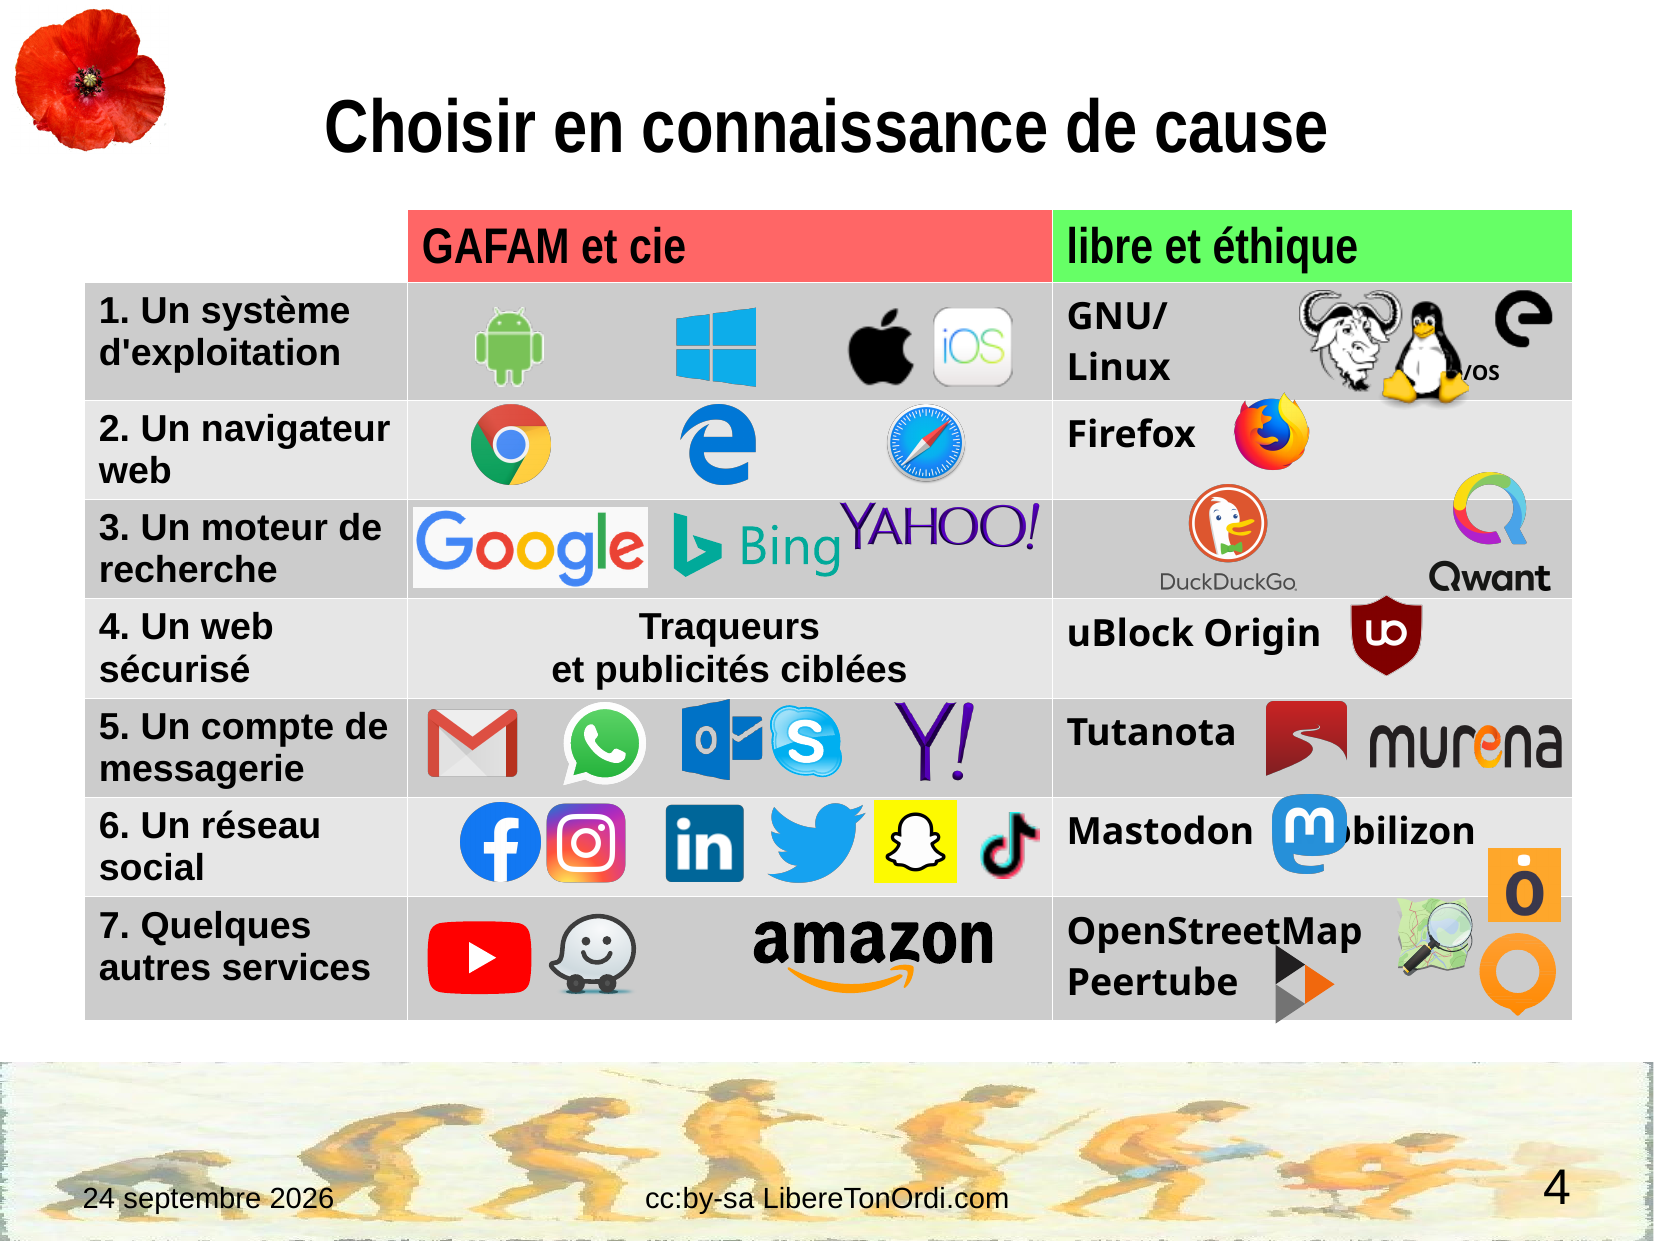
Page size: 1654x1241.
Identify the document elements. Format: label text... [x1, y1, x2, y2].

picture [885, 404, 967, 485]
picture [1346, 595, 1427, 676]
table_cell Mastodon Mobilizon [1053, 798, 1572, 896]
picture [980, 812, 1040, 879]
table_cell [532, 699, 1052, 797]
picture [933, 307, 1013, 387]
picture [678, 835, 689, 869]
table_cell [408, 500, 1052, 598]
table_cell [408, 283, 1052, 400]
picture [546, 803, 626, 883]
picture [1272, 794, 1347, 875]
picture [664, 803, 745, 883]
picture [475, 307, 544, 387]
picture [1393, 897, 1560, 1016]
picture [753, 921, 993, 994]
title Choisir en connaissance de cause [82, 49, 1571, 201]
picture [413, 507, 648, 588]
picture [676, 307, 756, 387]
table_cell [1053, 500, 1572, 598]
picture [1488, 283, 1560, 355]
picture [680, 404, 756, 485]
table_cell [408, 401, 1052, 499]
picture [543, 913, 650, 1014]
table_cell OpenStreetMap Peertube [1053, 897, 1572, 1020]
picture [0, 1062, 1654, 1241]
table_cell [408, 897, 1052, 1020]
table_header libre et éthique [1053, 210, 1572, 282]
picture [1275, 944, 1335, 1024]
picture [427, 921, 532, 995]
table_cell 1. Un système d'exploitation [85, 283, 407, 400]
picture [1429, 472, 1551, 591]
picture [556, 696, 652, 792]
picture [682, 699, 845, 780]
picture [11, 5, 169, 154]
picture [471, 404, 551, 485]
table_cell Tutanota [1053, 699, 1572, 797]
table_cell 4. Un web sécurisé [85, 599, 407, 698]
picture [1161, 484, 1297, 591]
picture [1370, 725, 1562, 768]
table_header GAFAM et cie [408, 210, 1052, 282]
picture [874, 800, 957, 883]
table_cell 6. Un réseau social [85, 798, 407, 896]
picture [677, 818, 690, 830]
picture [696, 834, 732, 869]
table_cell 7. Quelques autres services [85, 897, 407, 1020]
table_cell Firefox [1053, 401, 1572, 499]
picture [663, 501, 1040, 591]
table_cell [408, 798, 1052, 896]
table_cell 5. Un compte de messagerie [85, 699, 407, 797]
table_cell 2. Un navigateur web [85, 401, 407, 499]
picture [893, 701, 978, 782]
table_cell 3. Un moteur de recherche [85, 500, 407, 598]
table_cell [408, 699, 413, 797]
picture [1266, 701, 1347, 782]
picture [1488, 848, 1561, 922]
table_cell GNU/Linux /e/OS [1053, 283, 1572, 400]
table_cell uBlock Origin [1053, 599, 1572, 698]
picture [841, 307, 922, 387]
picture [767, 803, 866, 883]
picture [413, 683, 541, 882]
picture [1231, 290, 1469, 473]
table_cell Traqueurs et publicités ciblées [408, 599, 1052, 698]
table_header [85, 210, 407, 282]
